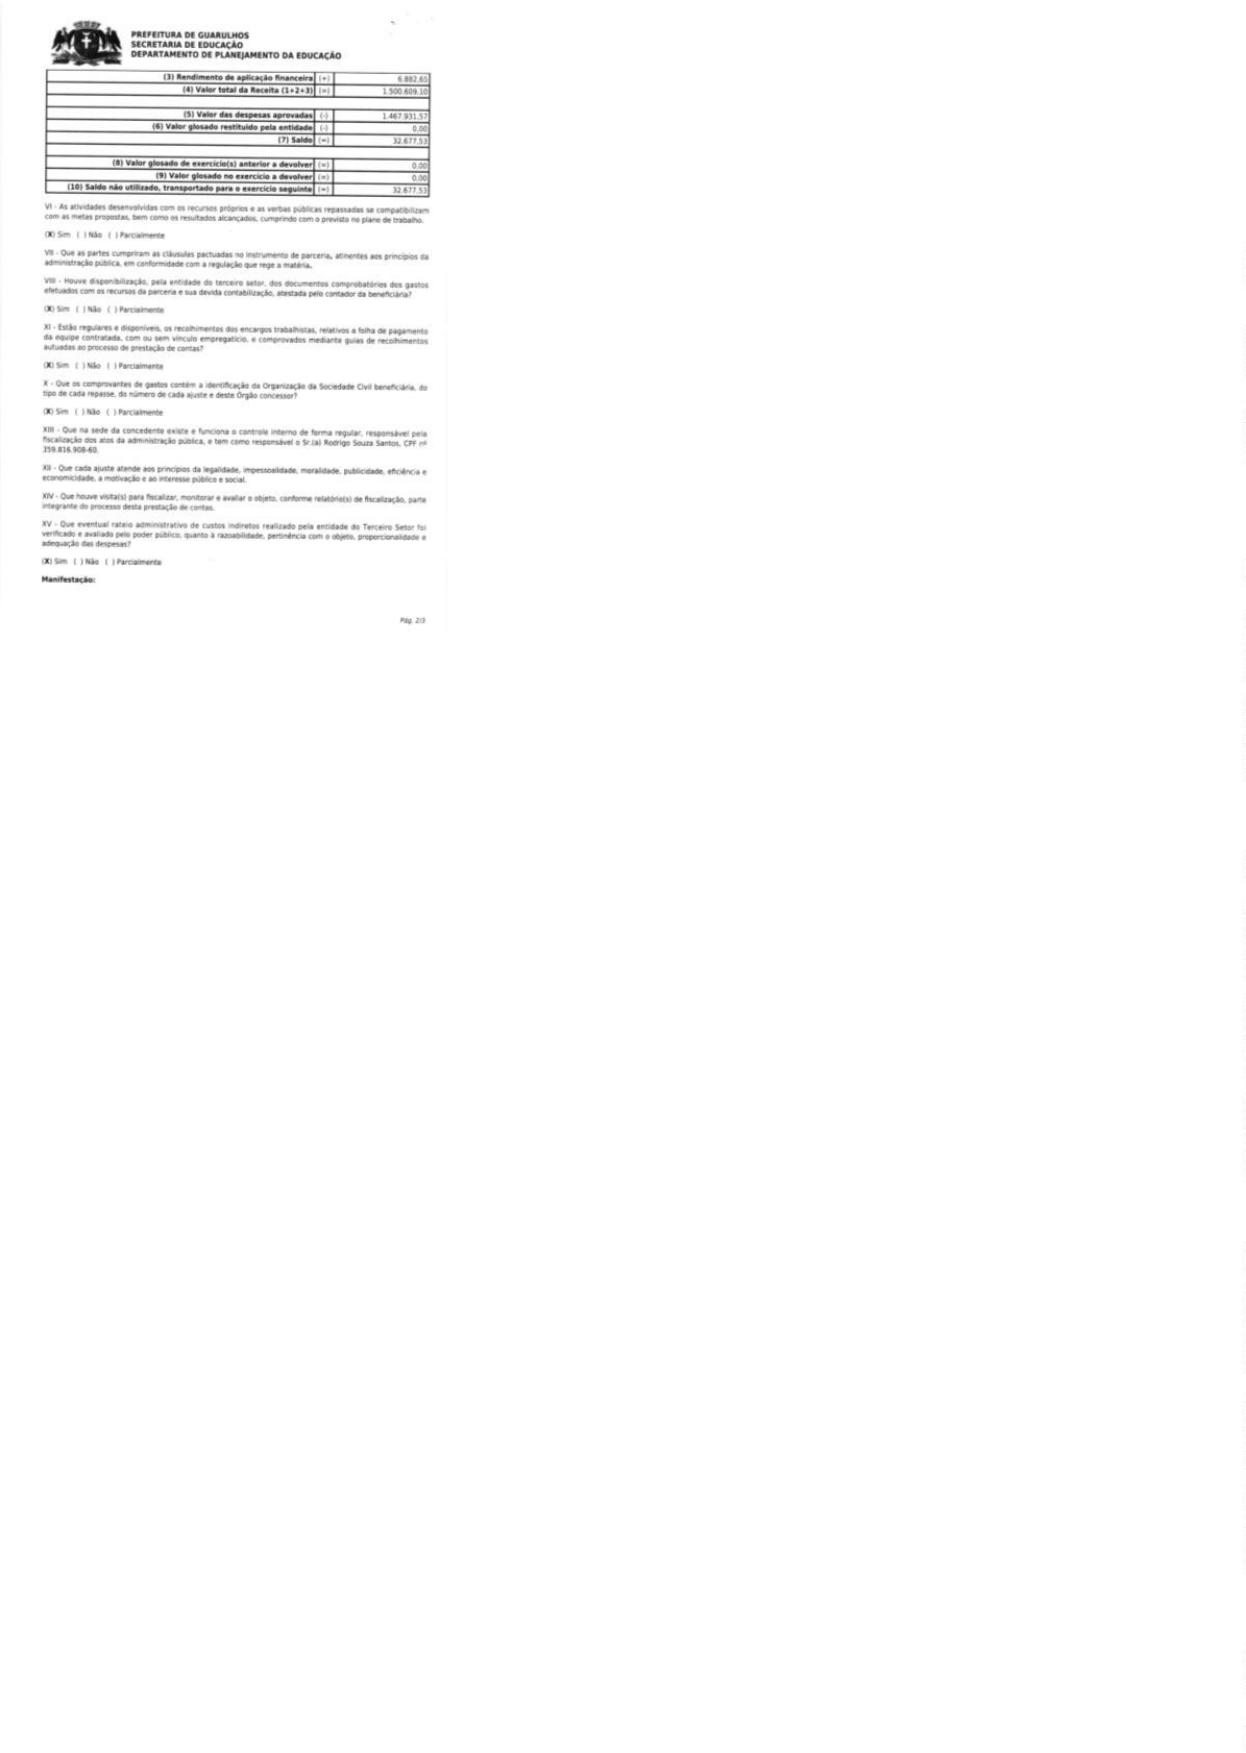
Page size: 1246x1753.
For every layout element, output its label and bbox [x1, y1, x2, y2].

text_box [0, 0, 1246, 1753]
